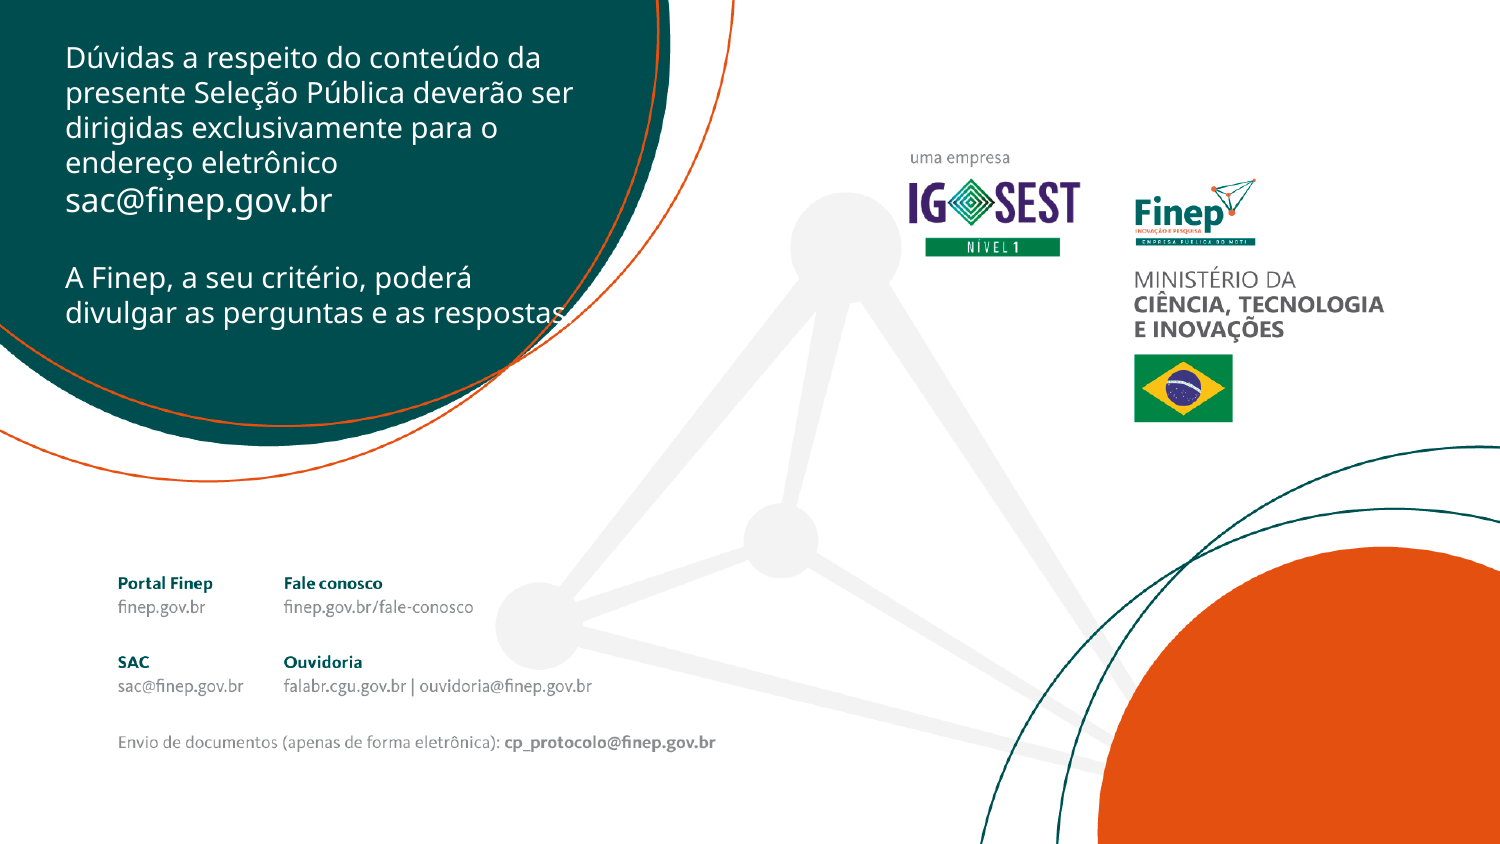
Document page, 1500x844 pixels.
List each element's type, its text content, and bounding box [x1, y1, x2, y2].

text_box Dúvidas a respeito do conteúdo da presente Seleção Pública deverão ser dirigidas exclusivamente para o endereço eletrônico sac@finep.gov.br A Finep, a seu critério, poderá divulgar as perguntas e as respostas. [50, 32, 590, 337]
